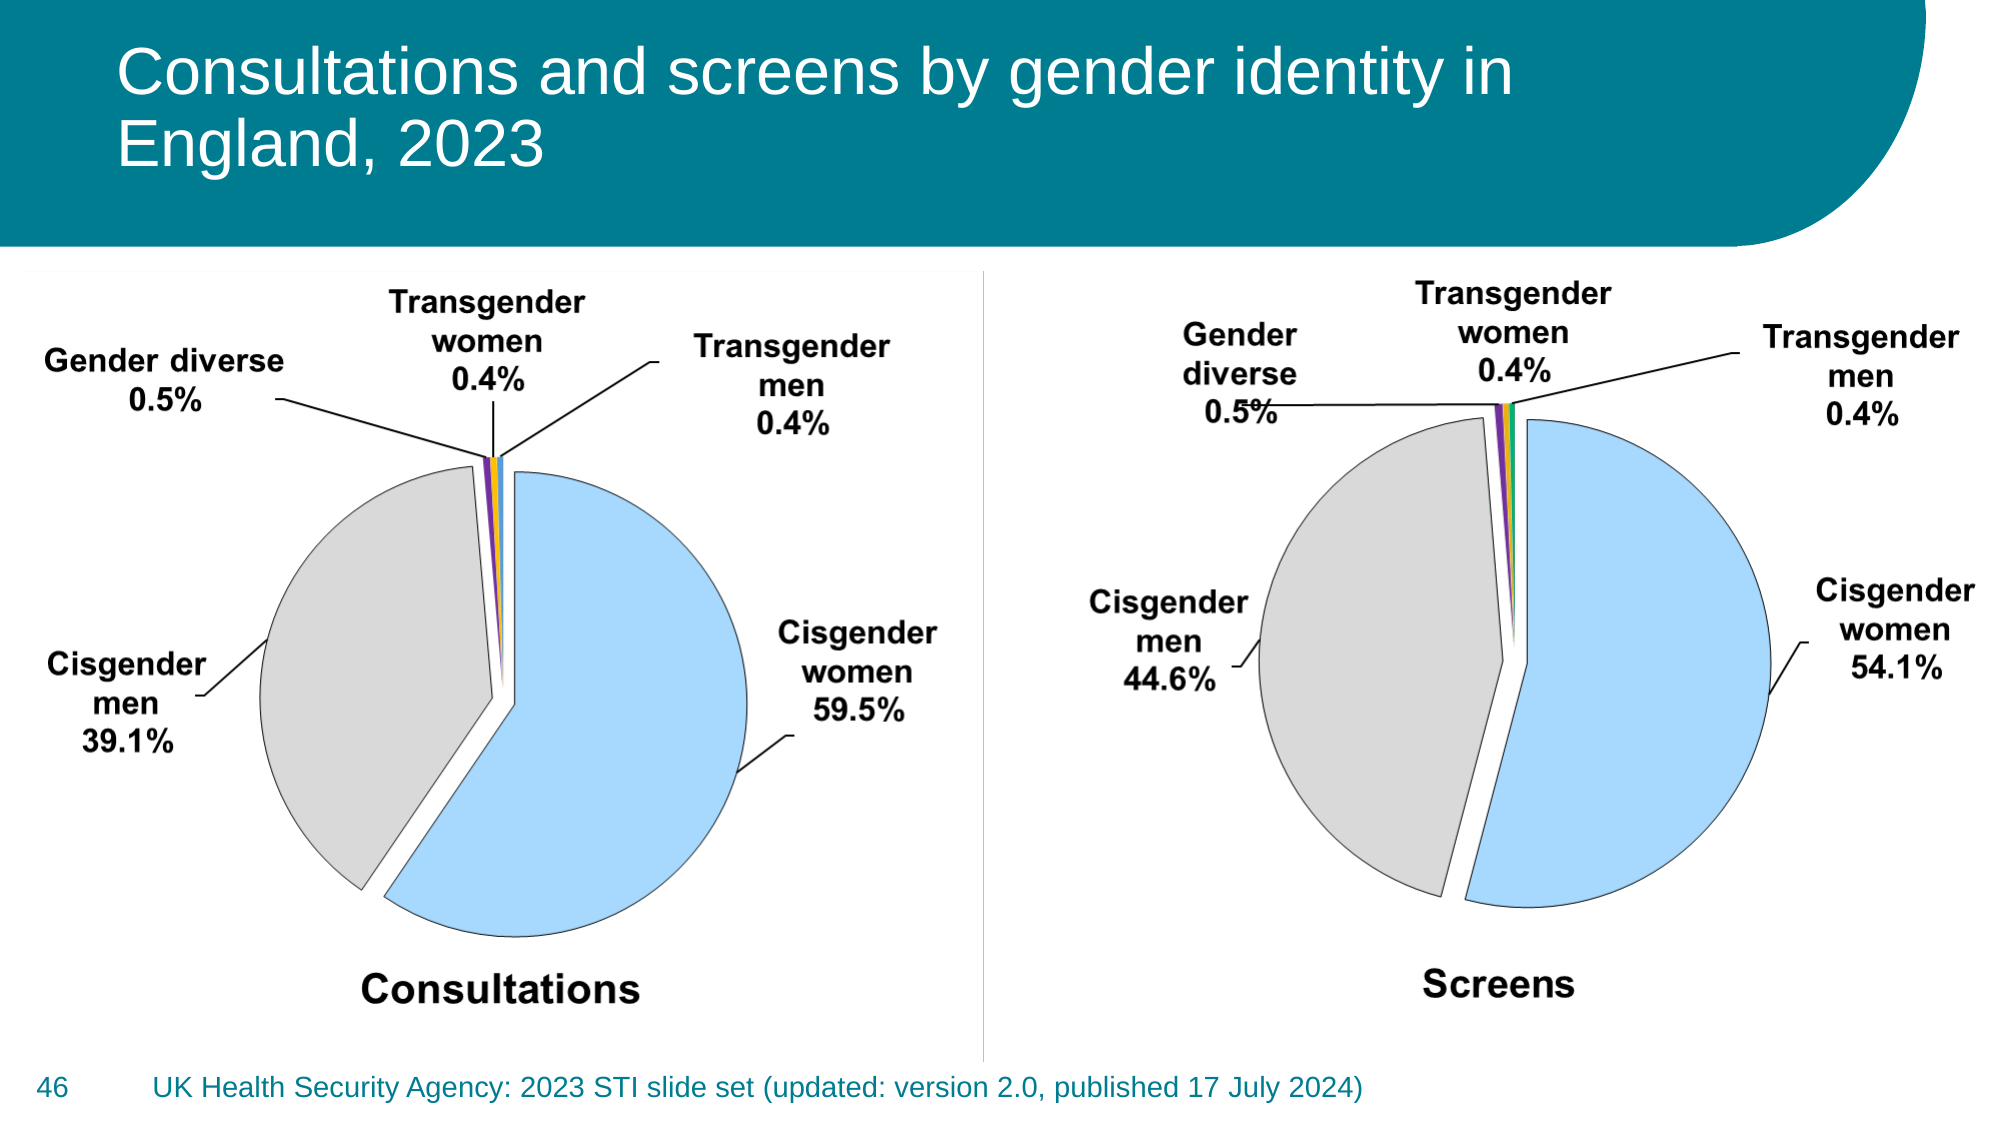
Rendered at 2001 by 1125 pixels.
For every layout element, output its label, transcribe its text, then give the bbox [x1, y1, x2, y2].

title Consultations and screens by gender identity in England, 2023 [101, 29, 1747, 189]
text_box UK Health Security Agency: 2023 STI slide set (updated: version 2.0, published 17 July 2024) [137, 1056, 1780, 1116]
text_box [21, 1056, 120, 1117]
picture [21, 262, 1996, 1062]
